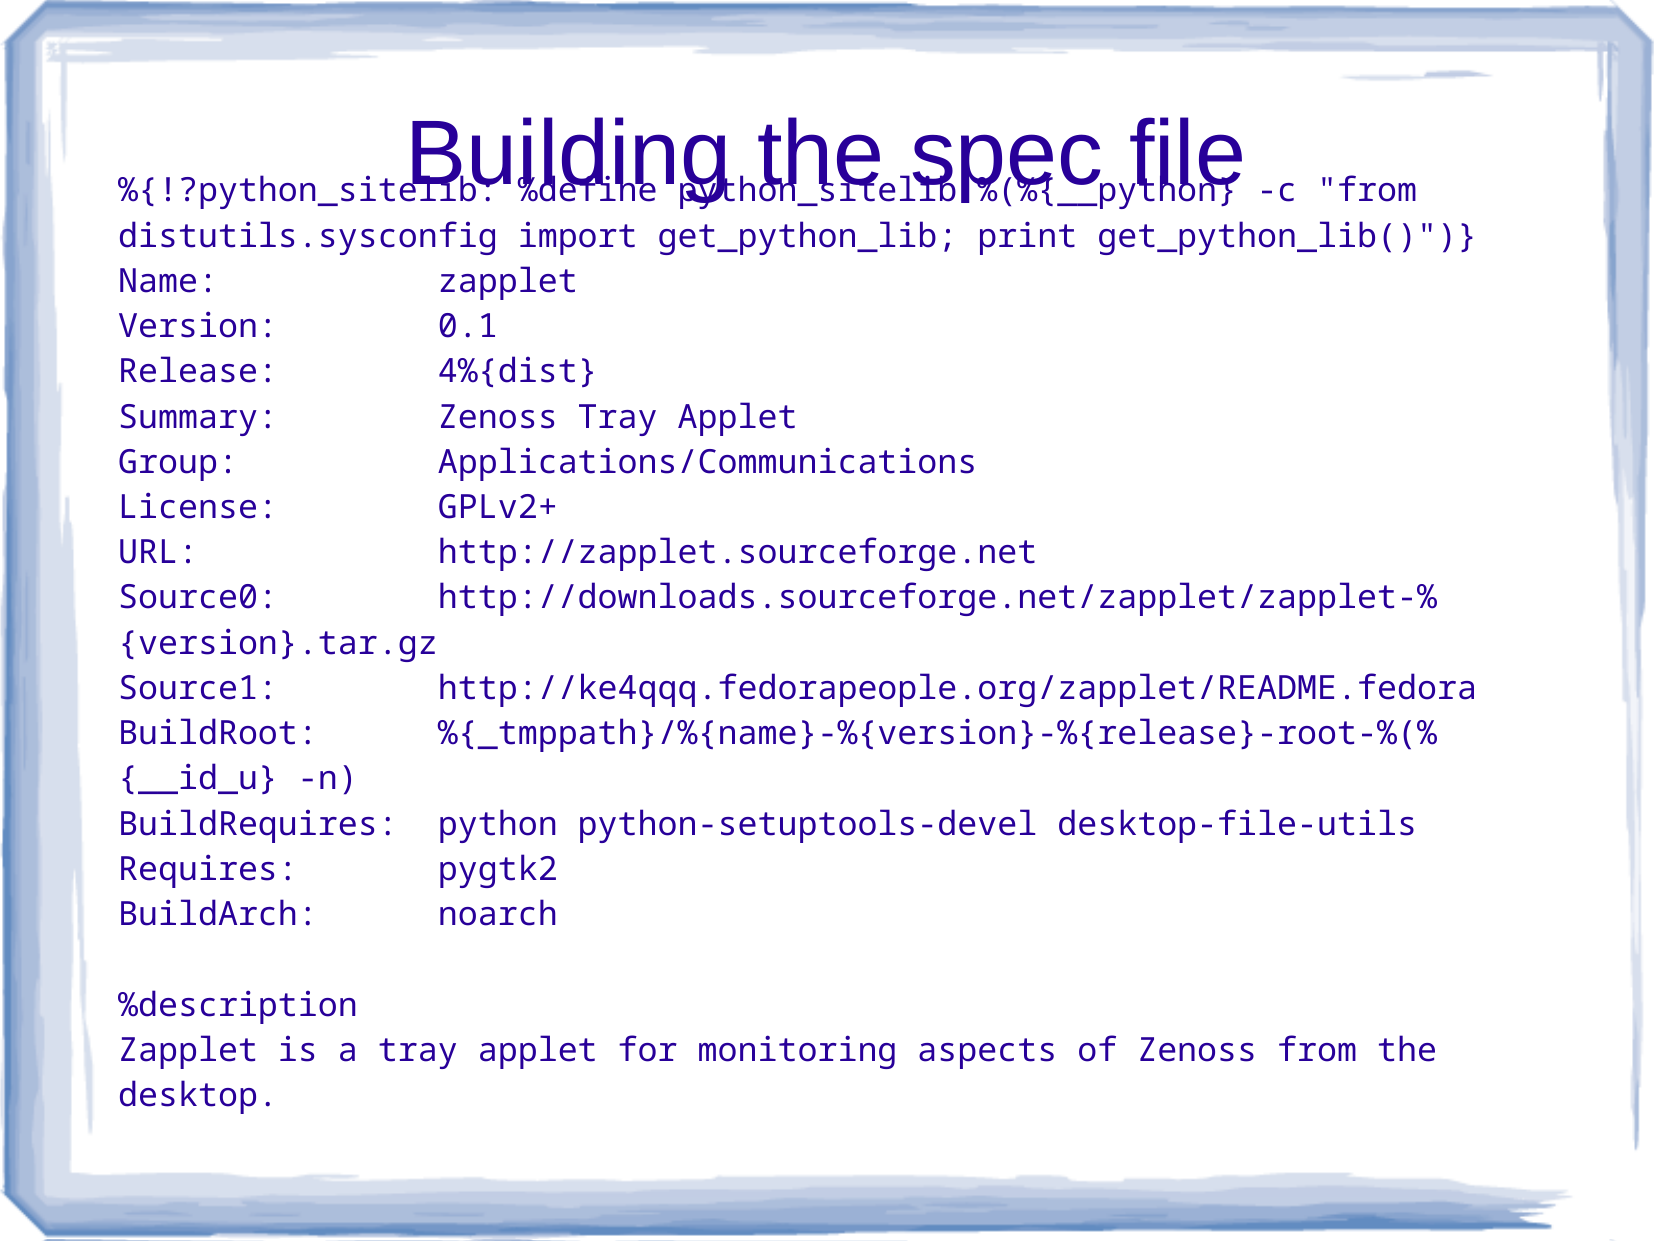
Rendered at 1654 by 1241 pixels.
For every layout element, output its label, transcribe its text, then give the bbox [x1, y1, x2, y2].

picture [0, 0, 1654, 1241]
title Building the spec file [82, 56, 1571, 250]
subtitle %{!?python_sitelib: %define python_sitelib %(%{__python} -c "from distutils.sysconfig import get_python_lib; print get_python_lib()")} Name: zapplet Version: 0.1 Release: 4%{dist} Summary: Zenoss Tray Applet Group: Applications/Communications License: GPLv2+ URL: http://zapplet.sourceforge.net Source0: http://downloads.sourceforge.net/zapplet/zapplet-%{version}.tar.gz Source1: http://ke4qqq.fedorapeople.org/zapplet/README.fedora BuildRoot: %{_tmppath}/%{name}-%{version}-%{release}-root-%(%{__id_u} -n) BuildRequires: python python-setuptools-devel desktop-file-utils Requires: pygtk2 BuildArch: noarch %description Zapplet is a tray applet for monitoring aspects of Zenoss from the desktop. [118, 259, 1571, 1069]
